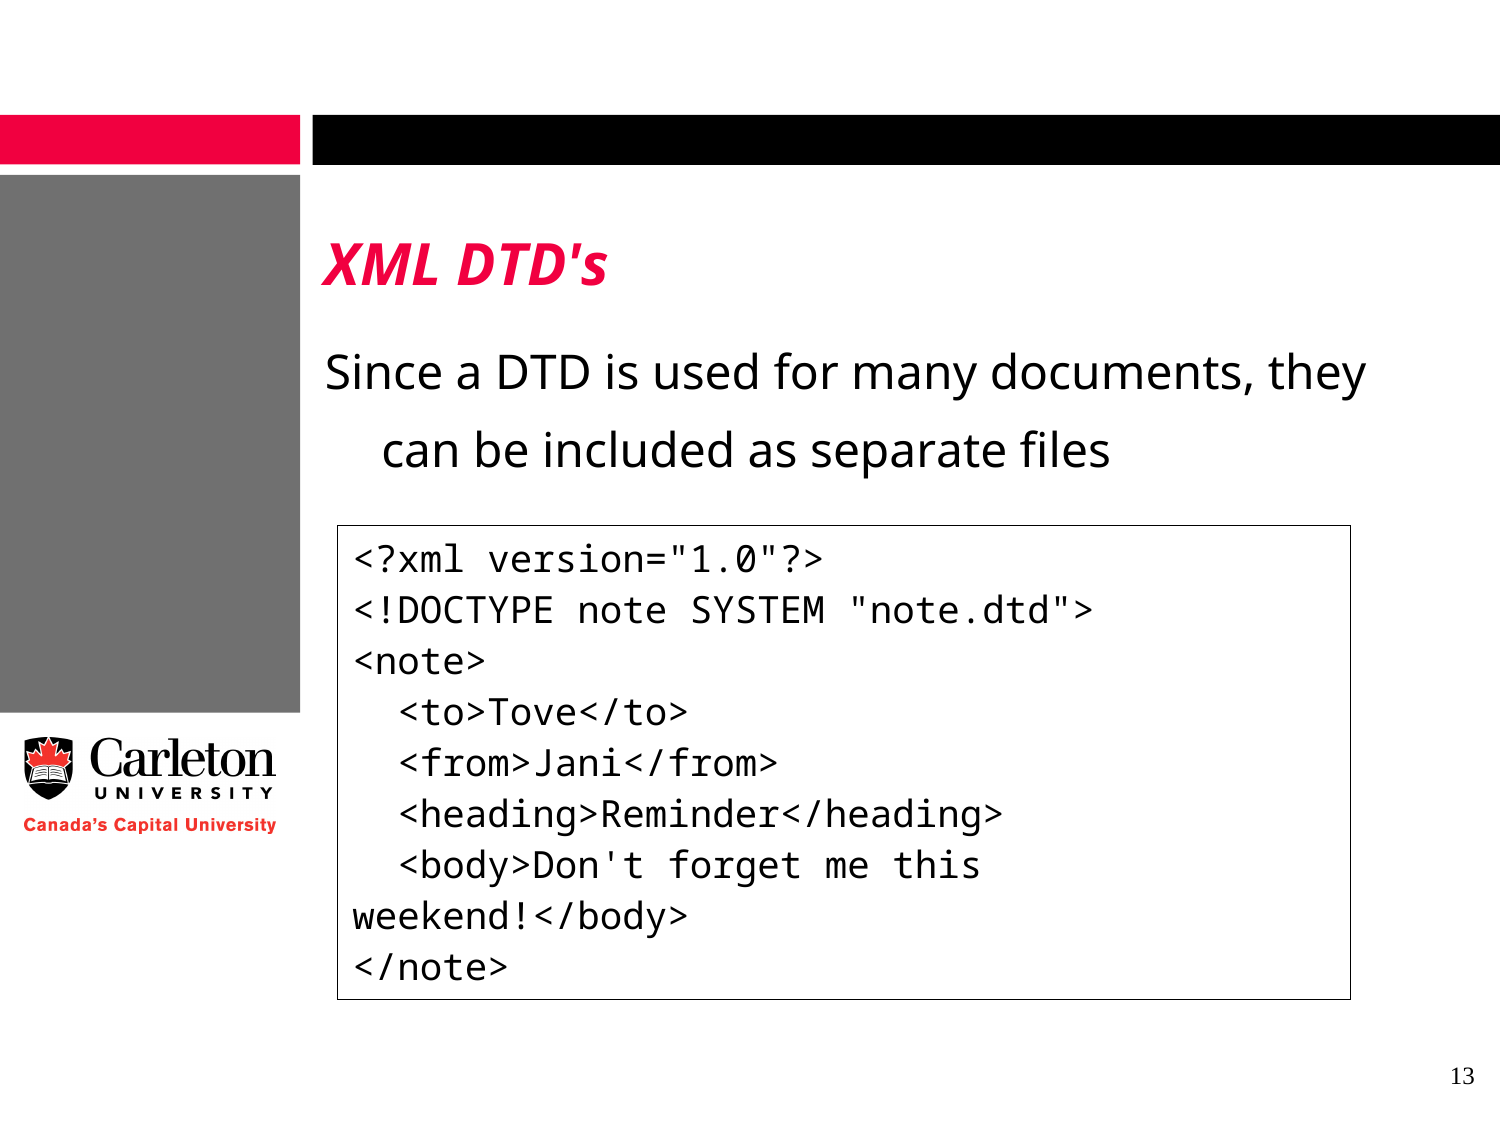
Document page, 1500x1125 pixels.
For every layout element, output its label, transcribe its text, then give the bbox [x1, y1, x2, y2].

title XML DTD's [324, 187, 1450, 324]
list Since a DTD is used for many documents, they can be included as separate files [324, 324, 1450, 1036]
picture [24, 737, 276, 834]
text_box <?xml version="1.0"?> <!DOCTYPE note SYSTEM "note.dtd"> <note> <to>Tove</to> <from>Jani</from> <heading>Reminder</heading> <body>Don't forget me this weekend!</body> </note> [337, 525, 1351, 902]
